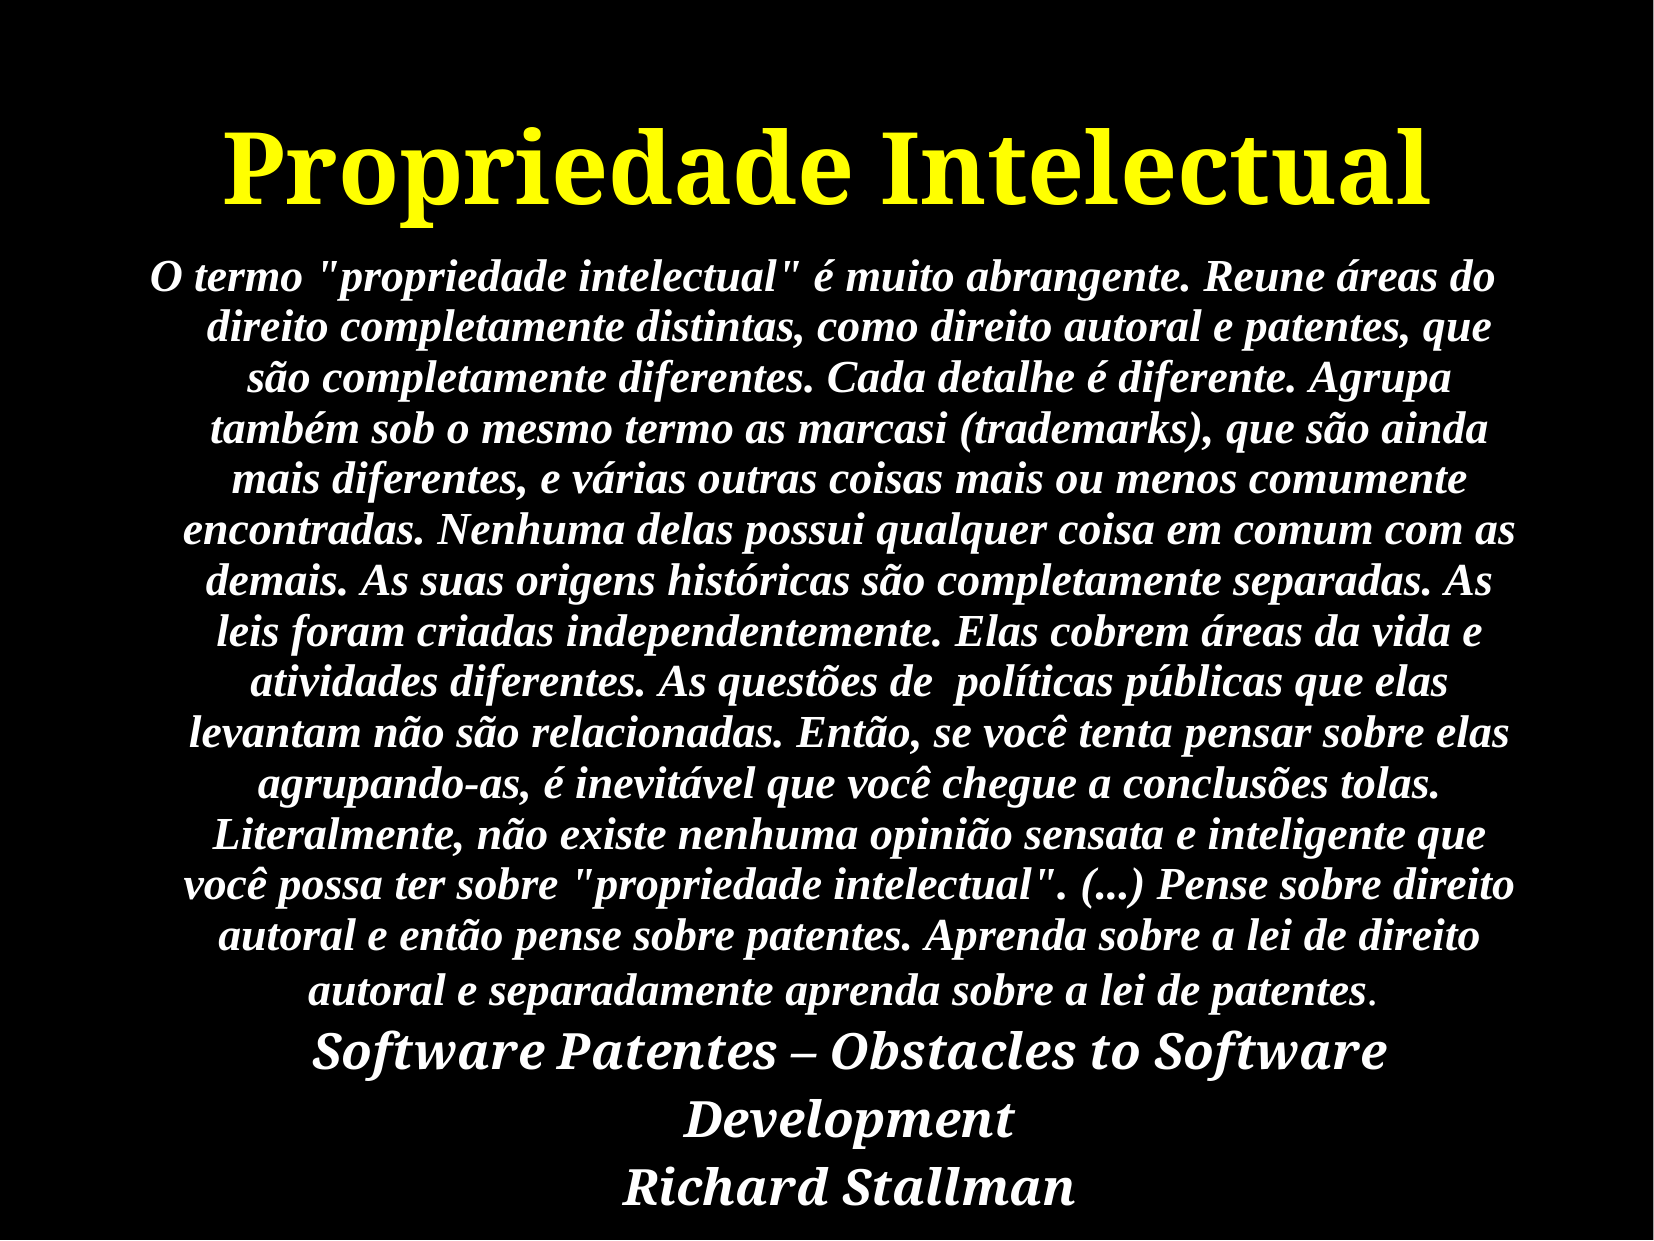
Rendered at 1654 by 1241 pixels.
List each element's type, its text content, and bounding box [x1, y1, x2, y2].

title Propriedade Intelectual [121, 62, 1534, 270]
list O termo "propriedade intelectual" é muito abrangente. Reune áreas do direito completamente distintas, como direito autoral e patentes, que são completamente diferentes. Cada detalhe é diferente. Agrupa também sob o mesmo termo as marcasi (trademarks), que são ainda mais diferentes, e várias outras coisas mais ou menos comumente encontradas. Nenhuma delas possui qualquer coisa em comum com as demais. As suas origens históricas são completamente separadas. As leis foram criadas independentemente. Elas cobrem áreas da vida e atividades diferentes. As questões de políticas públicas que elas levantam não são relacionadas. Então, se você tenta pensar sobre elas agrupando-as, é inevitável que você chegue a conclusões tolas. Literalmente, não existe nenhuma opinião sensata e inteligente que você possa ter sobre "propriedade intelectual". (...) Pense sobre direito autoral e então pense sobre patentes. Aprenda sobre a lei de direito autoral e separadamente aprenda sobre a lei de patentes. Software Patentes – Obstacles to Software Development Richard Stallman [112, 250, 1517, 1164]
